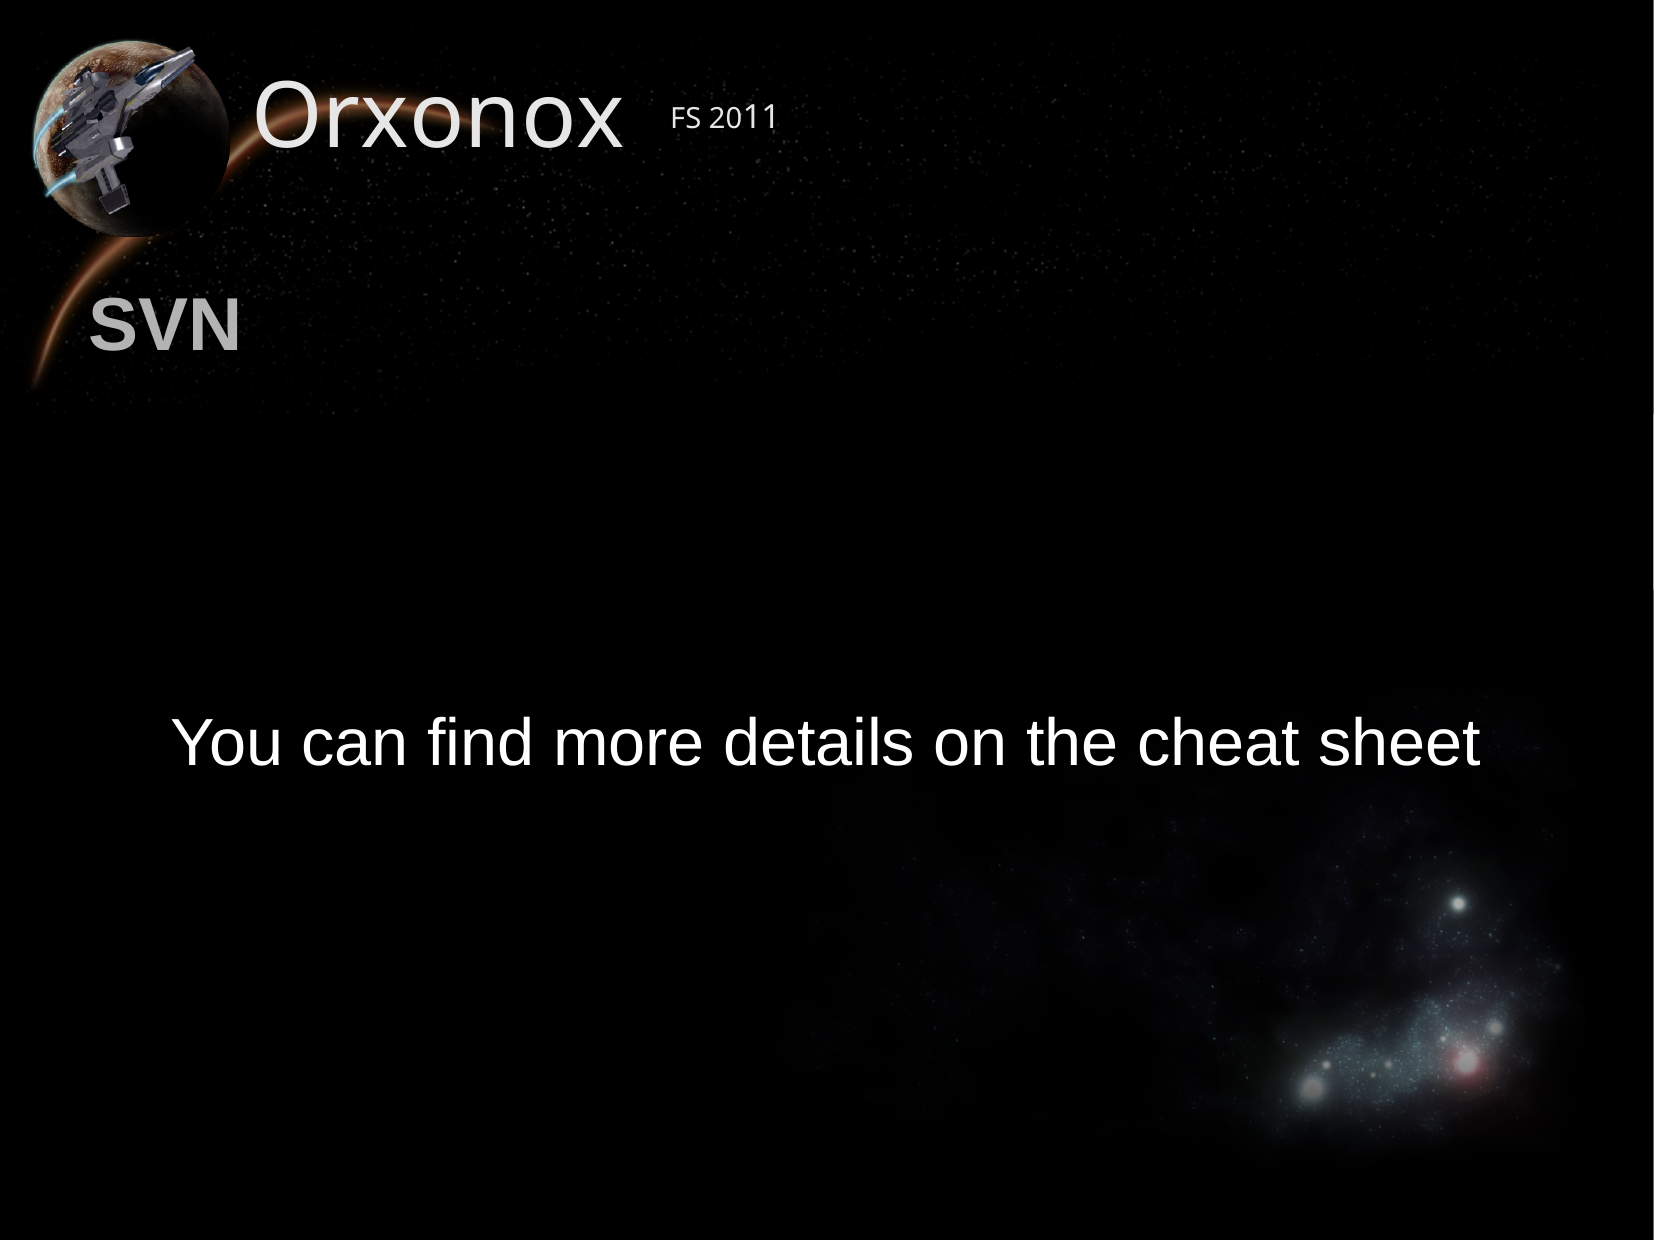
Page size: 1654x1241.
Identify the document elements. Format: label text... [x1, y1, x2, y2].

picture [0, 0, 1654, 521]
picture [644, 590, 1654, 1240]
title SVN [88, 265, 1577, 384]
subtitle You can find more details on the cheat sheet [82, 420, 1571, 1063]
